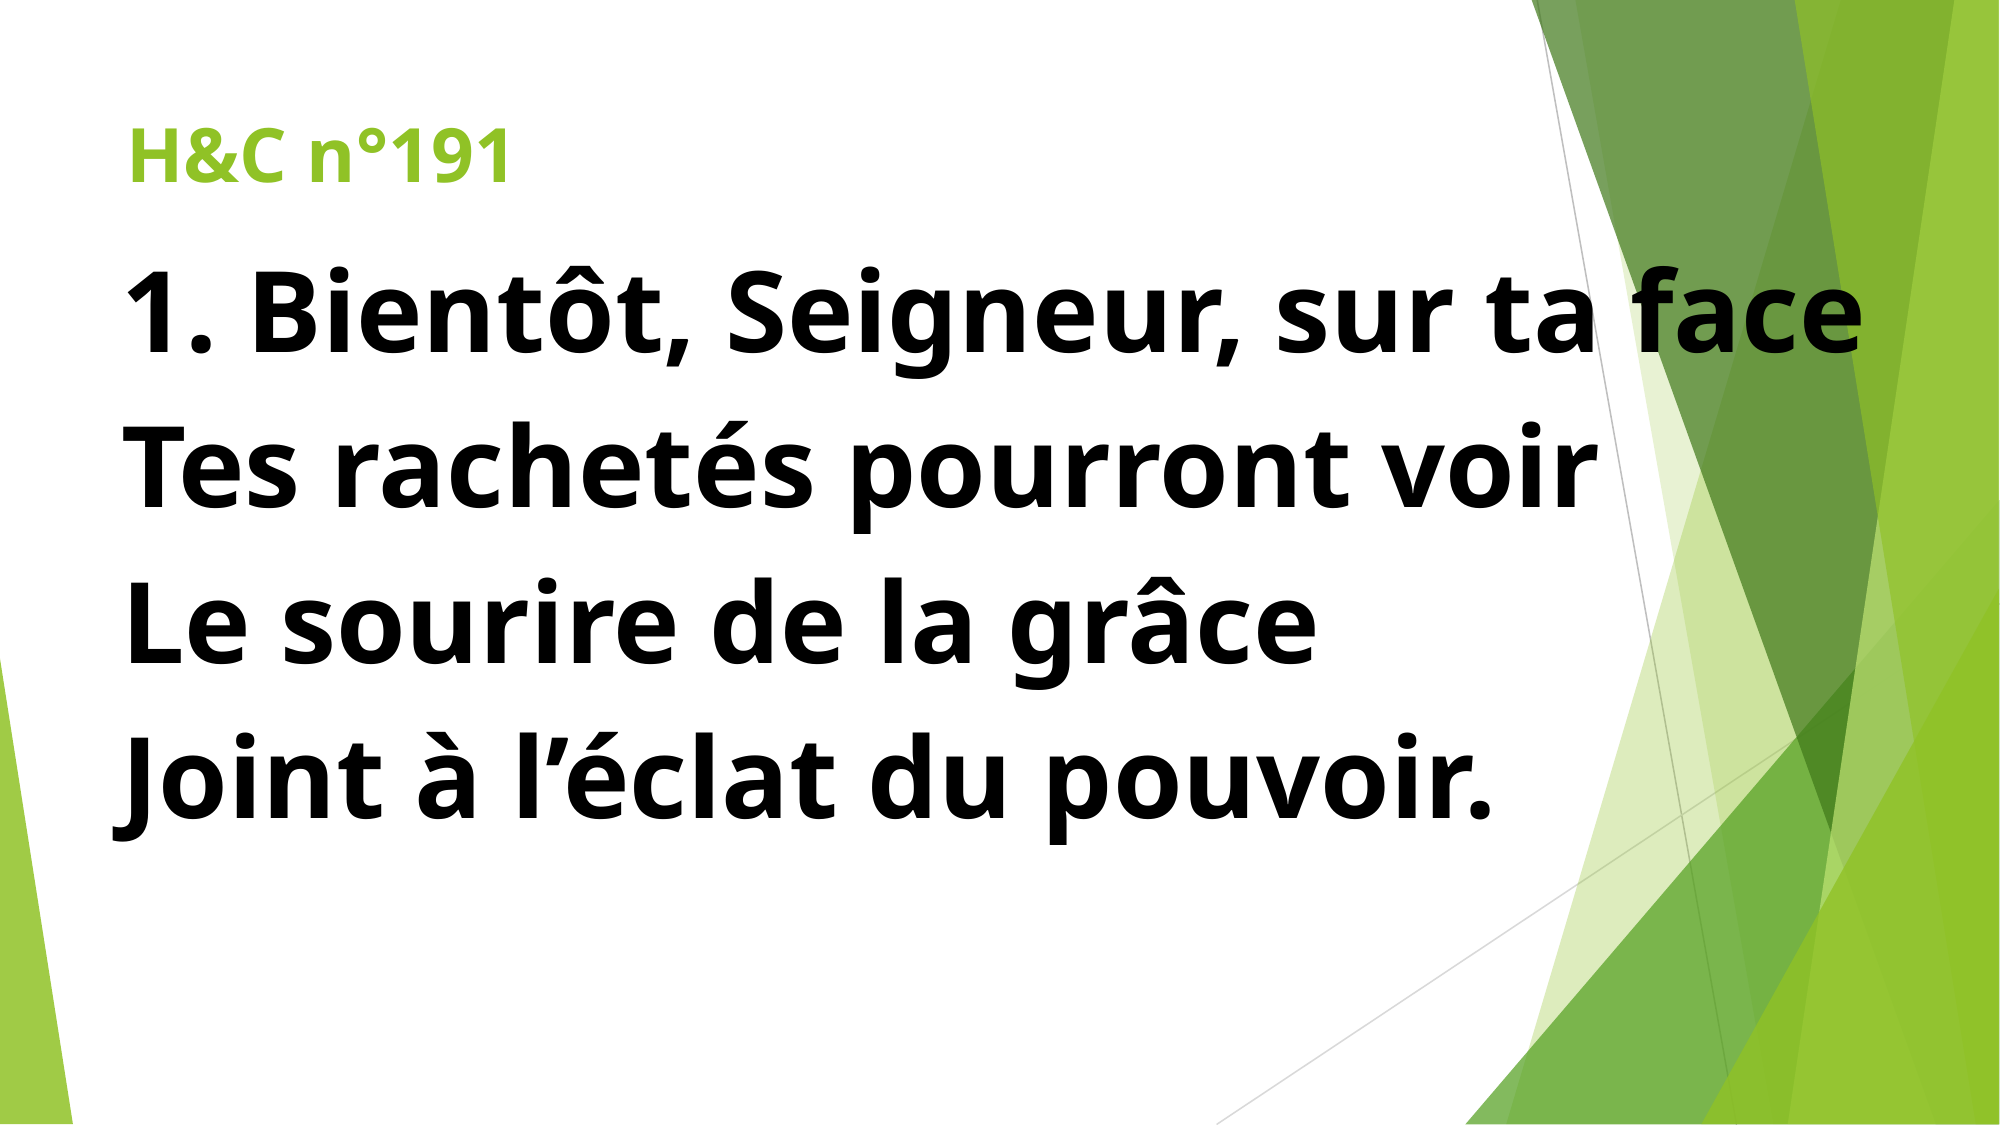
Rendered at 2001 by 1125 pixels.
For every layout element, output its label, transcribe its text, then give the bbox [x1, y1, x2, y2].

text_box 1. Bientôt, Seigneur, sur ta face Tes rachetés pourront voir Le sourire de la grâce Joint à l’éclat du pouvoir. [106, 212, 1961, 1074]
text_box H&C n°191 [111, 99, 1522, 212]
